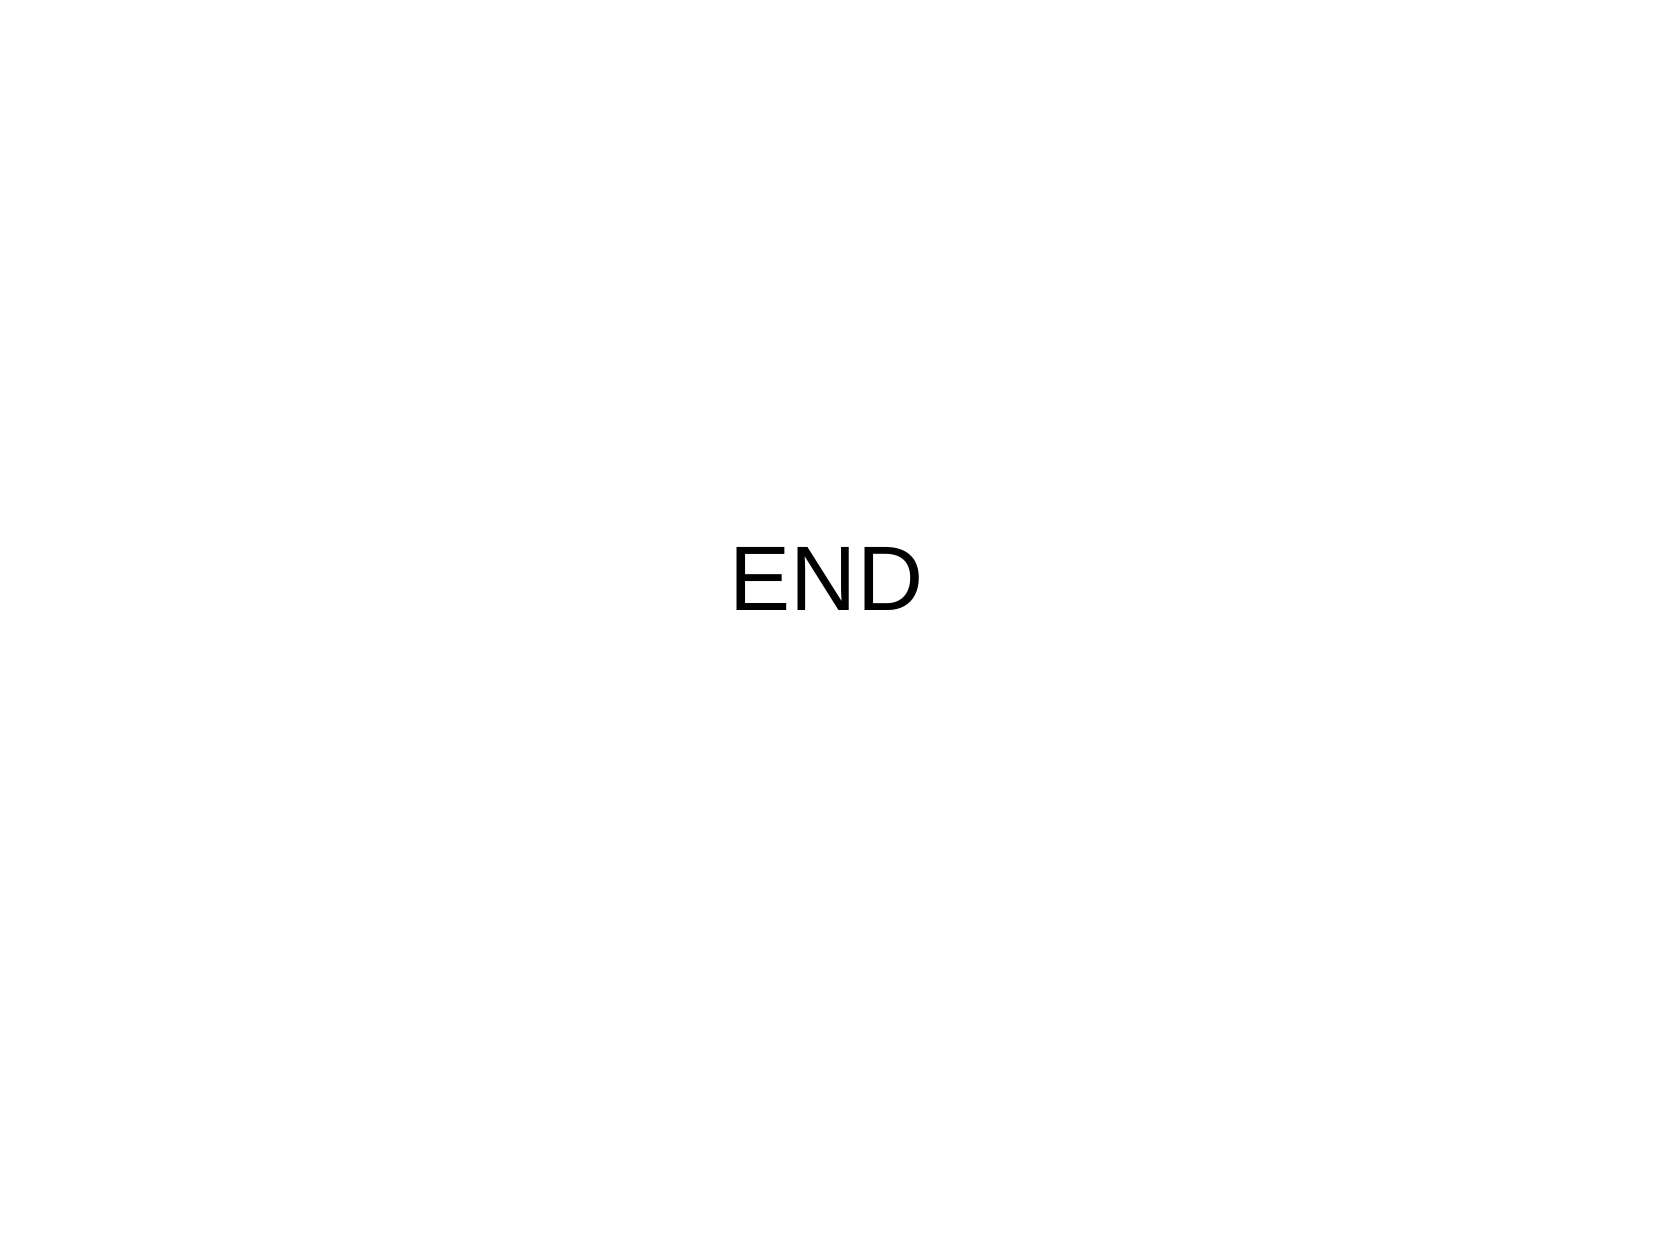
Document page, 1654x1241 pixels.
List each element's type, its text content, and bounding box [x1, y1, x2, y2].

subtitle END [82, 56, 1571, 1102]
